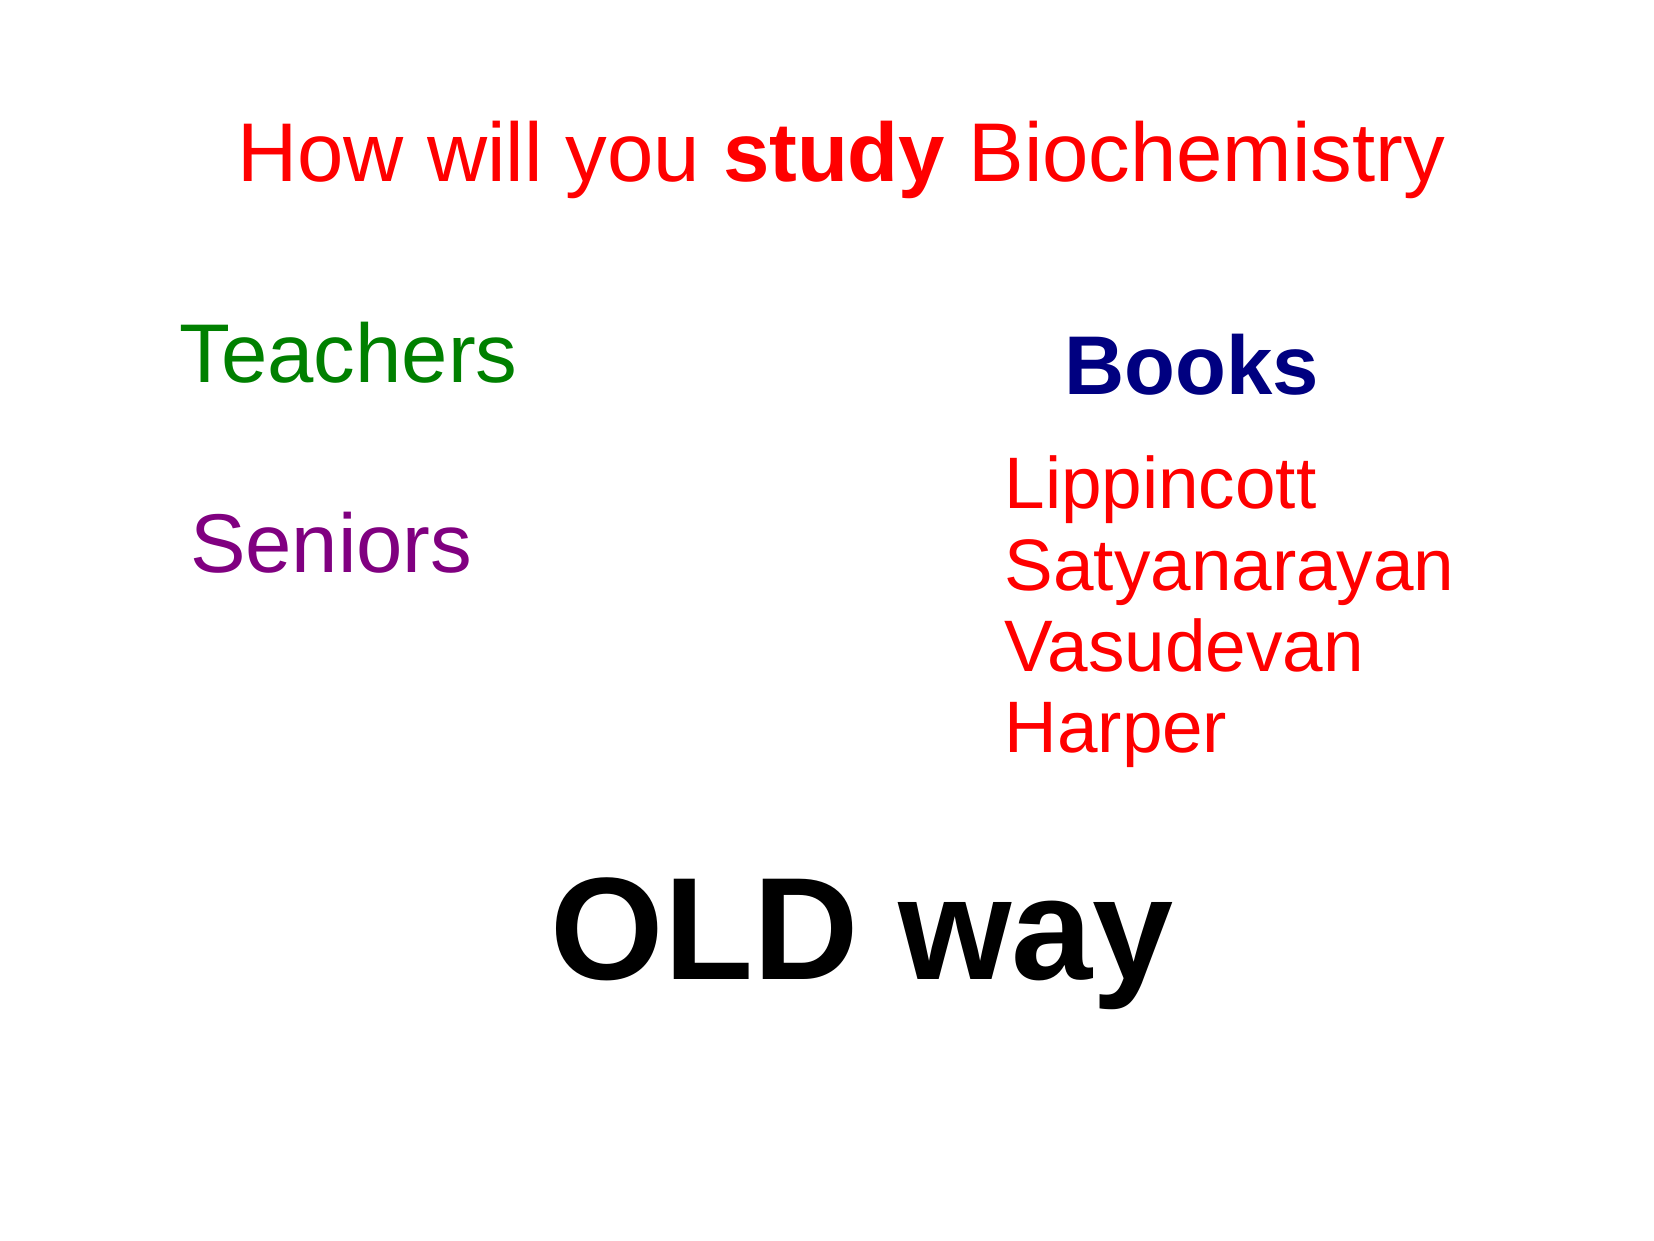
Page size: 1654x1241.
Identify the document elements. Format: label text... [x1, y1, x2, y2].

text_box Books [1050, 312, 1351, 421]
text_box Lippincott Satyanarayan Vasudevan Harper [990, 435, 1486, 776]
text_box OLD way [300, 840, 1426, 1018]
text_box Seniors [175, 489, 506, 598]
title How will you study Biochemistry [82, 49, 1571, 257]
text_box Teachers [165, 300, 571, 408]
